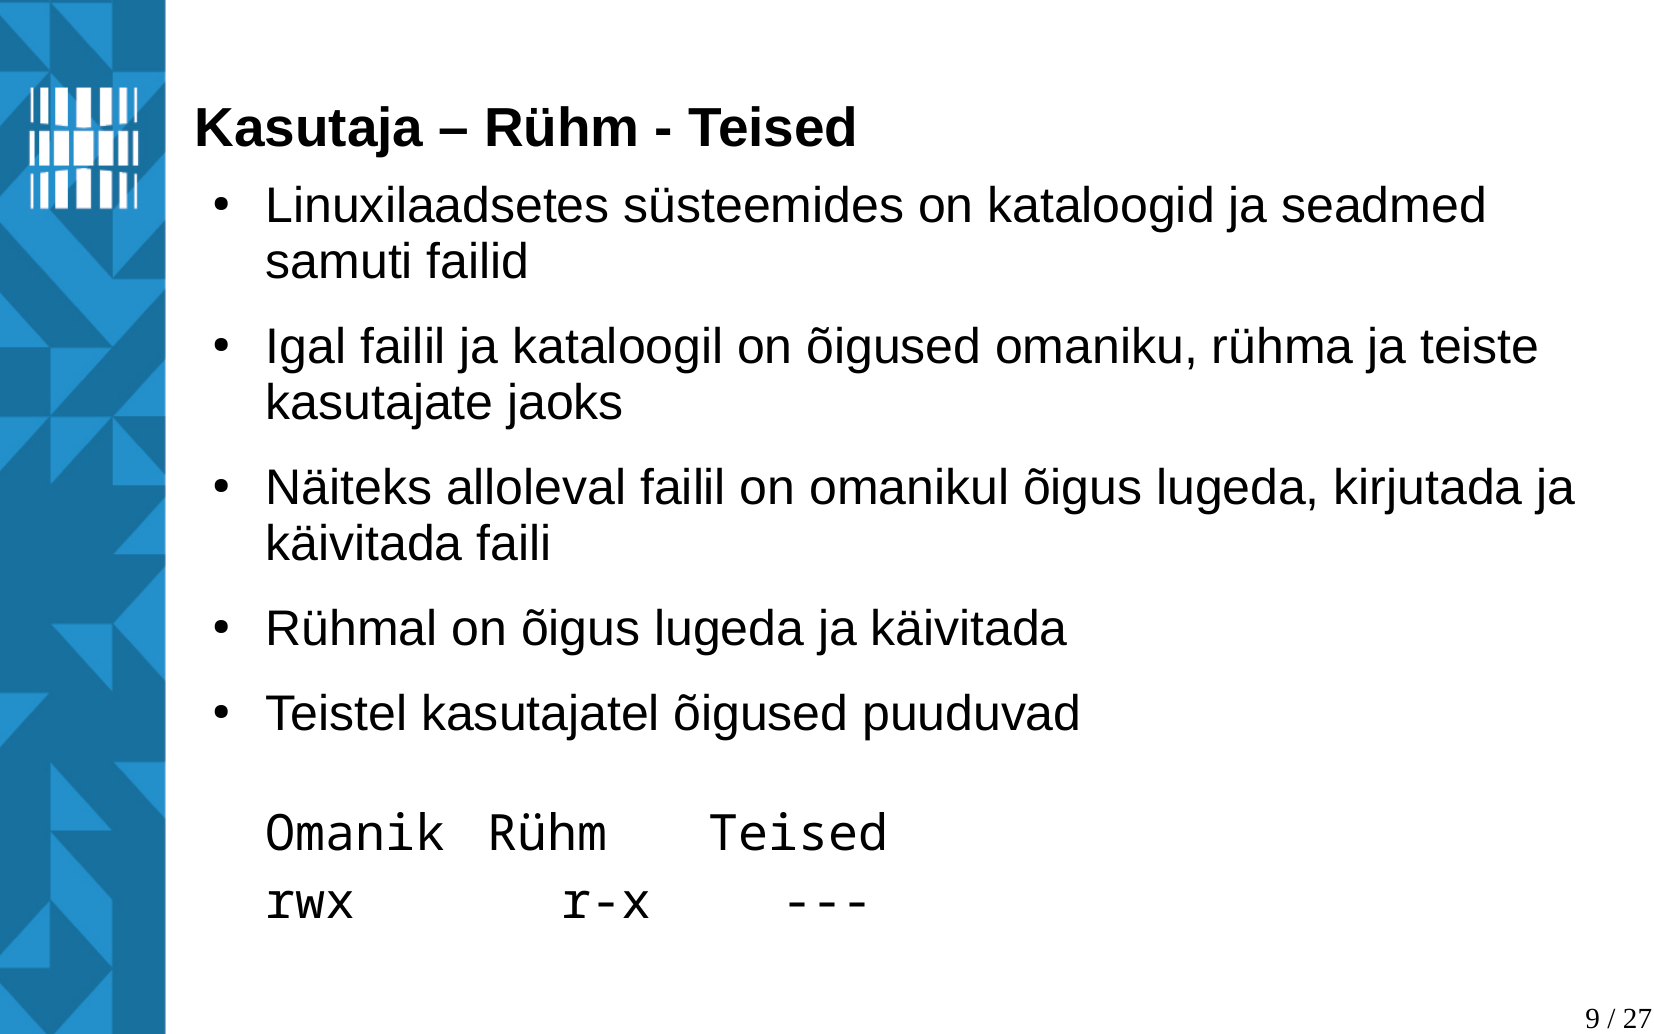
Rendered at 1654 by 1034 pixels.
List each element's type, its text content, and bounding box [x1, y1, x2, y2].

list Linuxilaadsetes süsteemides on kataloogid ja seadmed samuti failid Igal failil ja kataloogil on õigused omaniku, rühma ja teiste kasutajate jaoks Näiteks alloleval failil on omanikul õigus lugeda, kirjutada ja käivitada faili Rühmal on õigus lugeda ja käivitada Teistel kasutajatel õigused puuduvad Omanik Rühm Teised rwx r-x --- [194, 177, 1595, 945]
title Kasutaja – Rühm - Teised [194, 41, 1565, 177]
